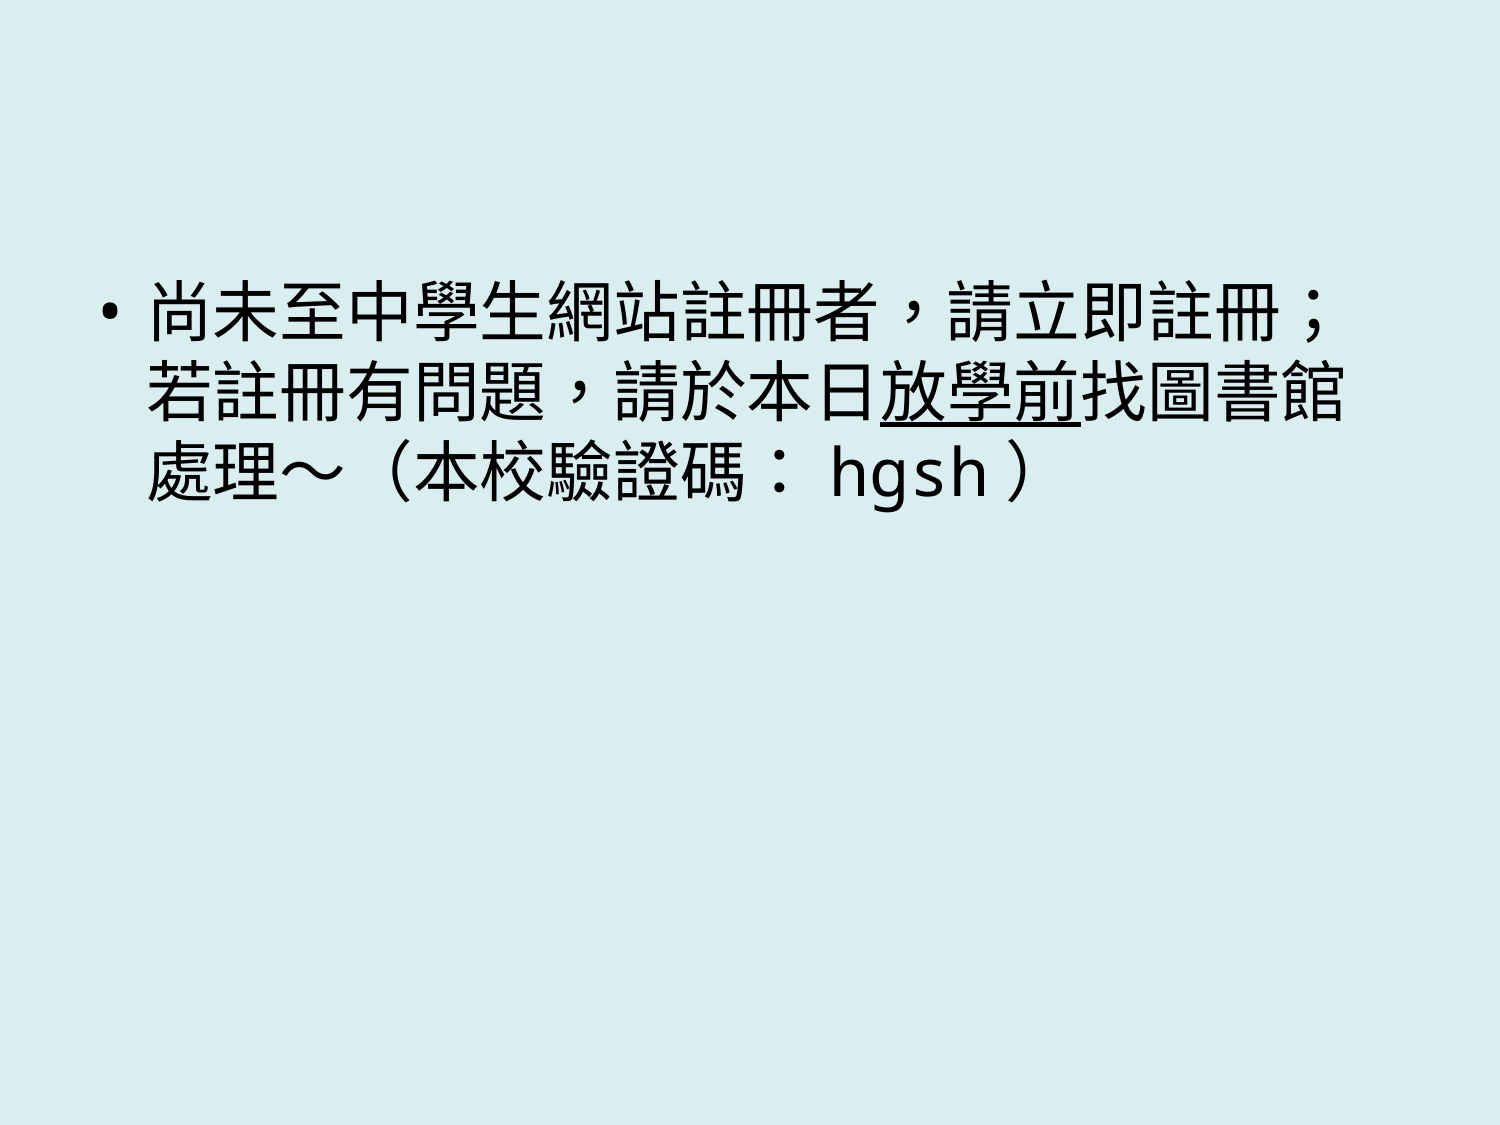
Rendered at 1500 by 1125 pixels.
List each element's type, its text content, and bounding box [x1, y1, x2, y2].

list 尚未至中學生網站註冊者，請立即註冊；若註冊有問題，請於本日放學前找圖書館處理～（本校驗證碼：hgsh） [75, 262, 1426, 1005]
